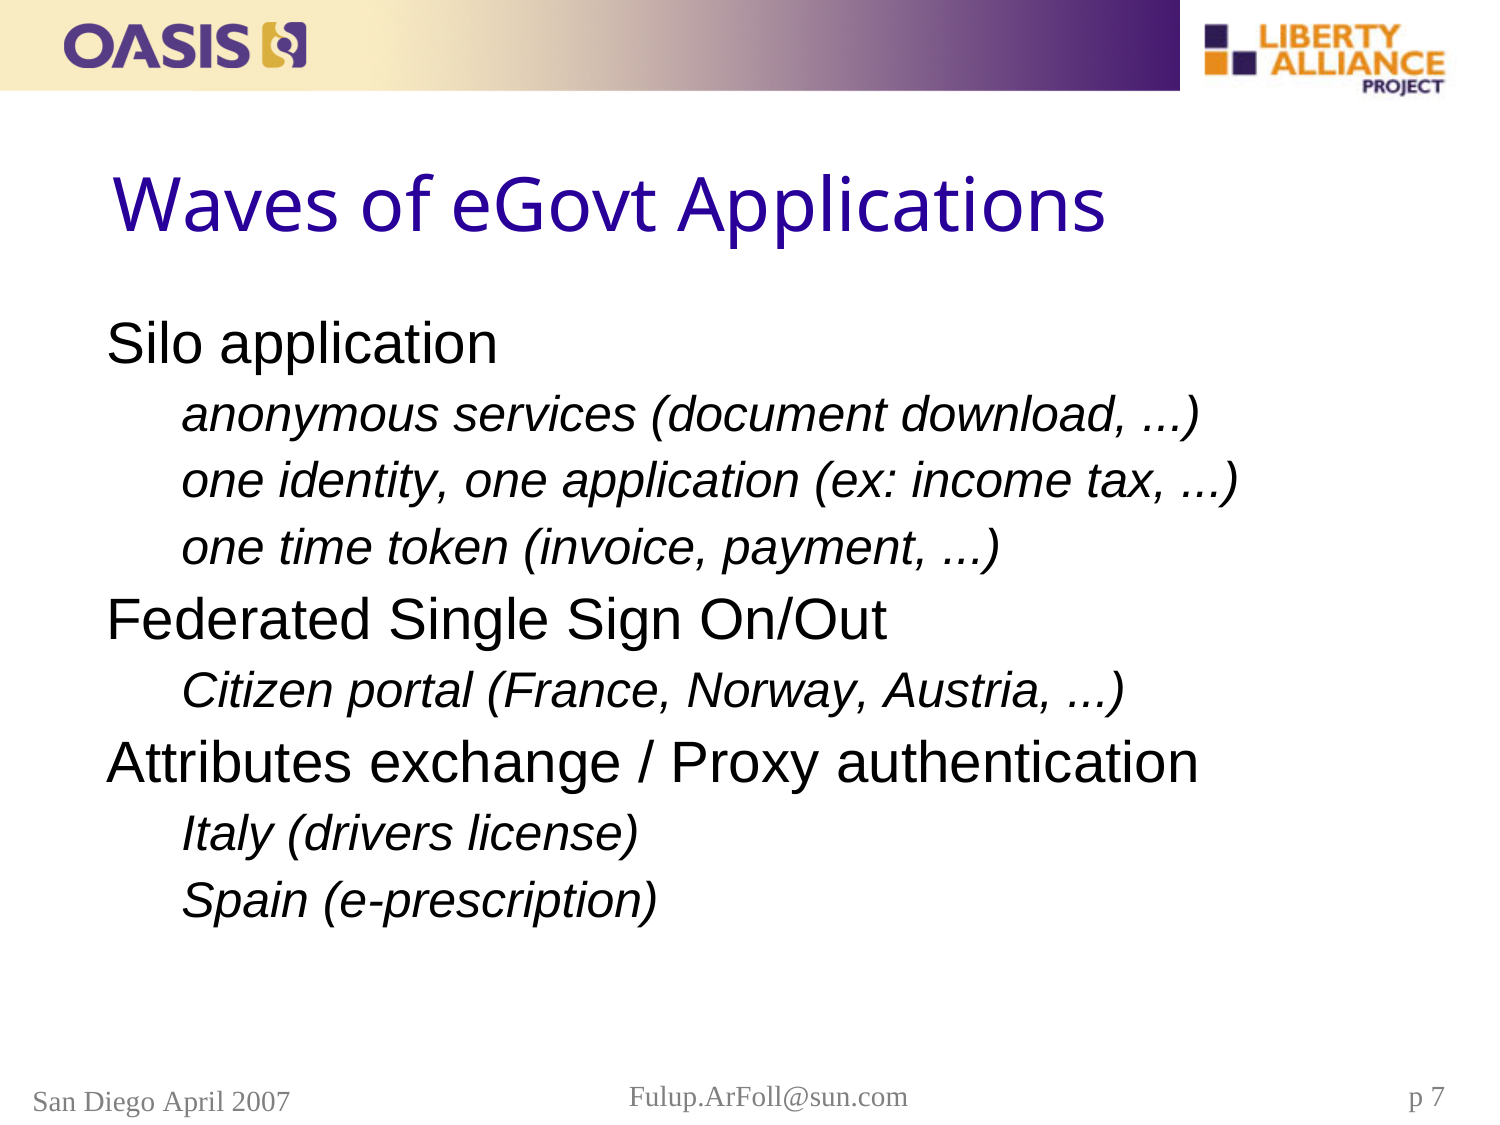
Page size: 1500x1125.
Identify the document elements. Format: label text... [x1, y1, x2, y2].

picture [0, 0, 1500, 1125]
list Silo application anonymous services (document download, ...) one identity, one application (ex: income tax, ...) one time token (invoice, payment, ...) Federated Single Sign On/Out Citizen portal (France, Norway, Austria, ...) Attributes exchange / Proxy authentication Italy (drivers license) Spain (e-prescription) [106, 315, 1471, 996]
title Waves of eGovt Applications [112, 115, 1418, 289]
